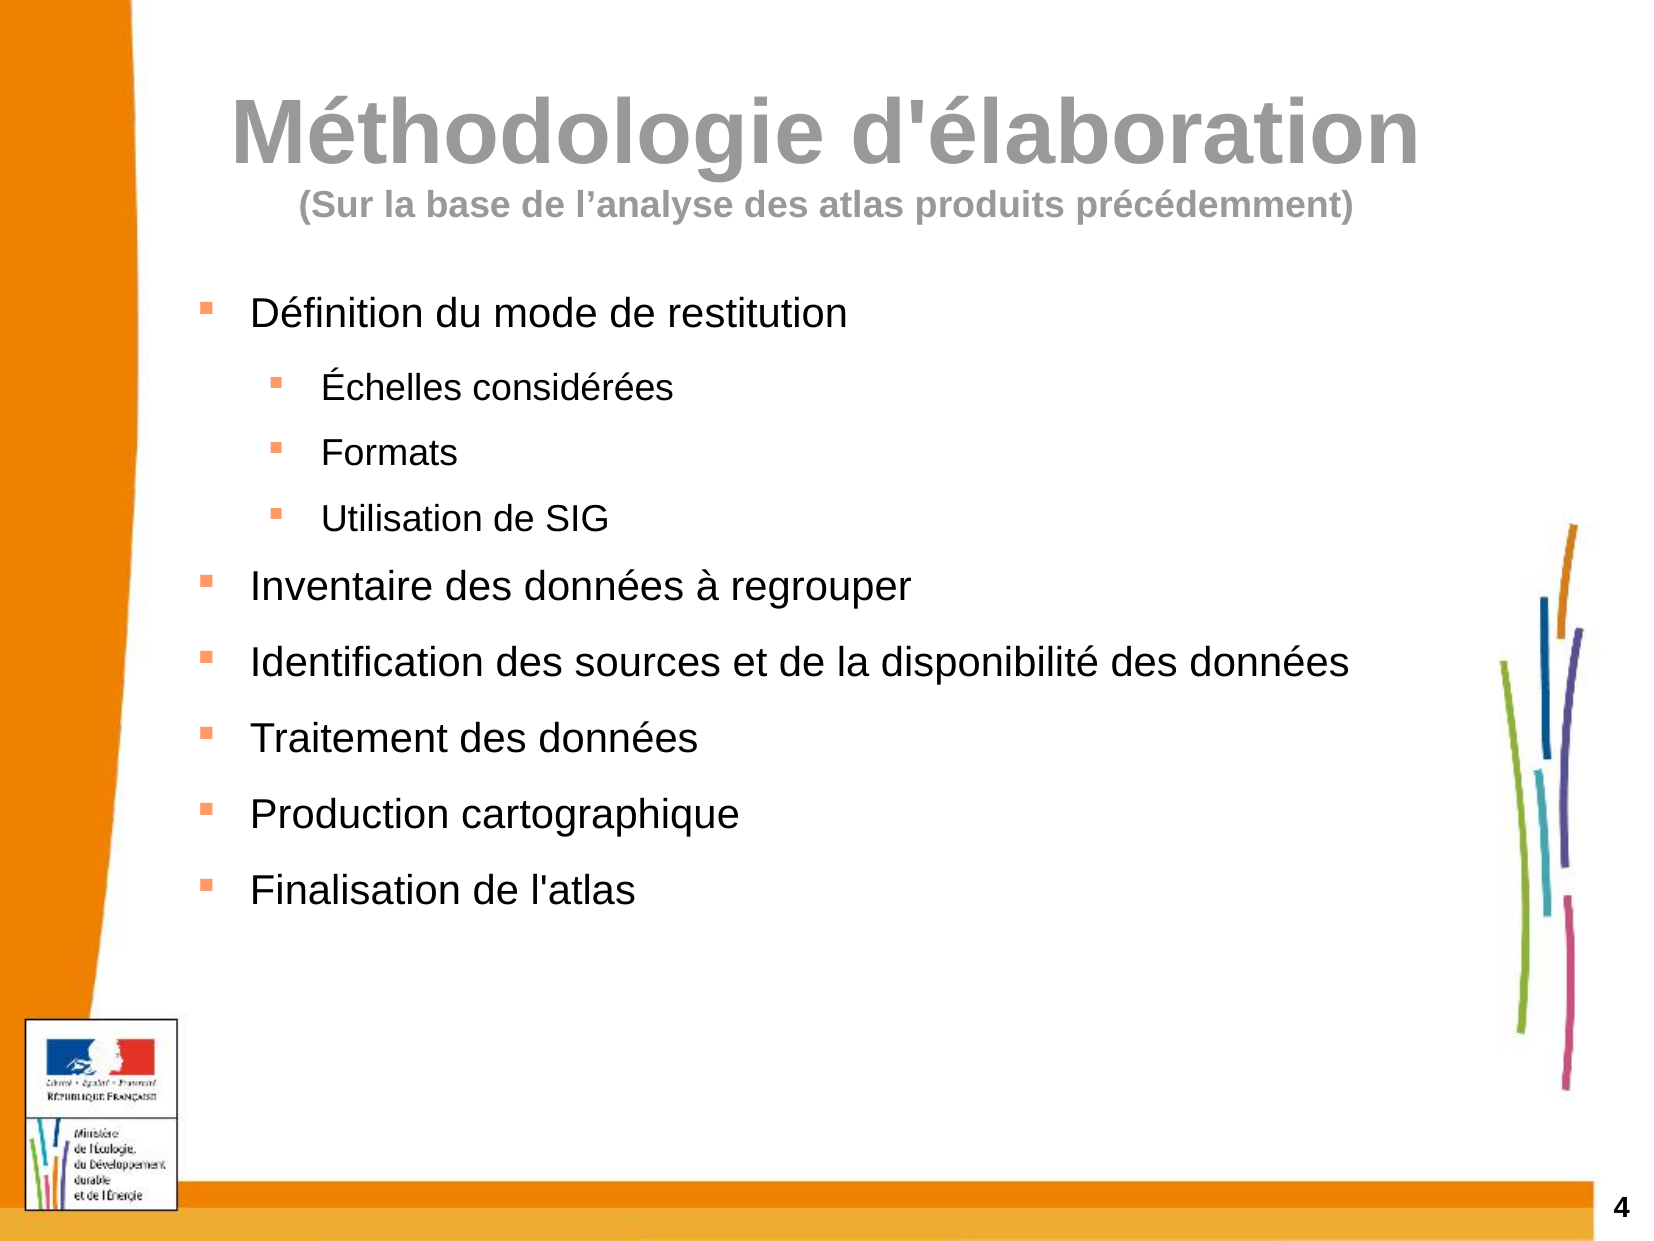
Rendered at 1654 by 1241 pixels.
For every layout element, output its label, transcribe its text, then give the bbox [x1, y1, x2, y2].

list Définition du mode de restitution Échelles considérées Formats Utilisation de SIG Inventaire des données à regrouper Identification des sources et de la disponibilité des données Traitement des données Production cartographique Finalisation de l'atlas [179, 290, 1509, 1010]
picture [0, 0, 1653, 1241]
title Méthodologie d'élaboration (Sur la base de l’analyse des atlas produits précédemment) [82, 49, 1571, 257]
